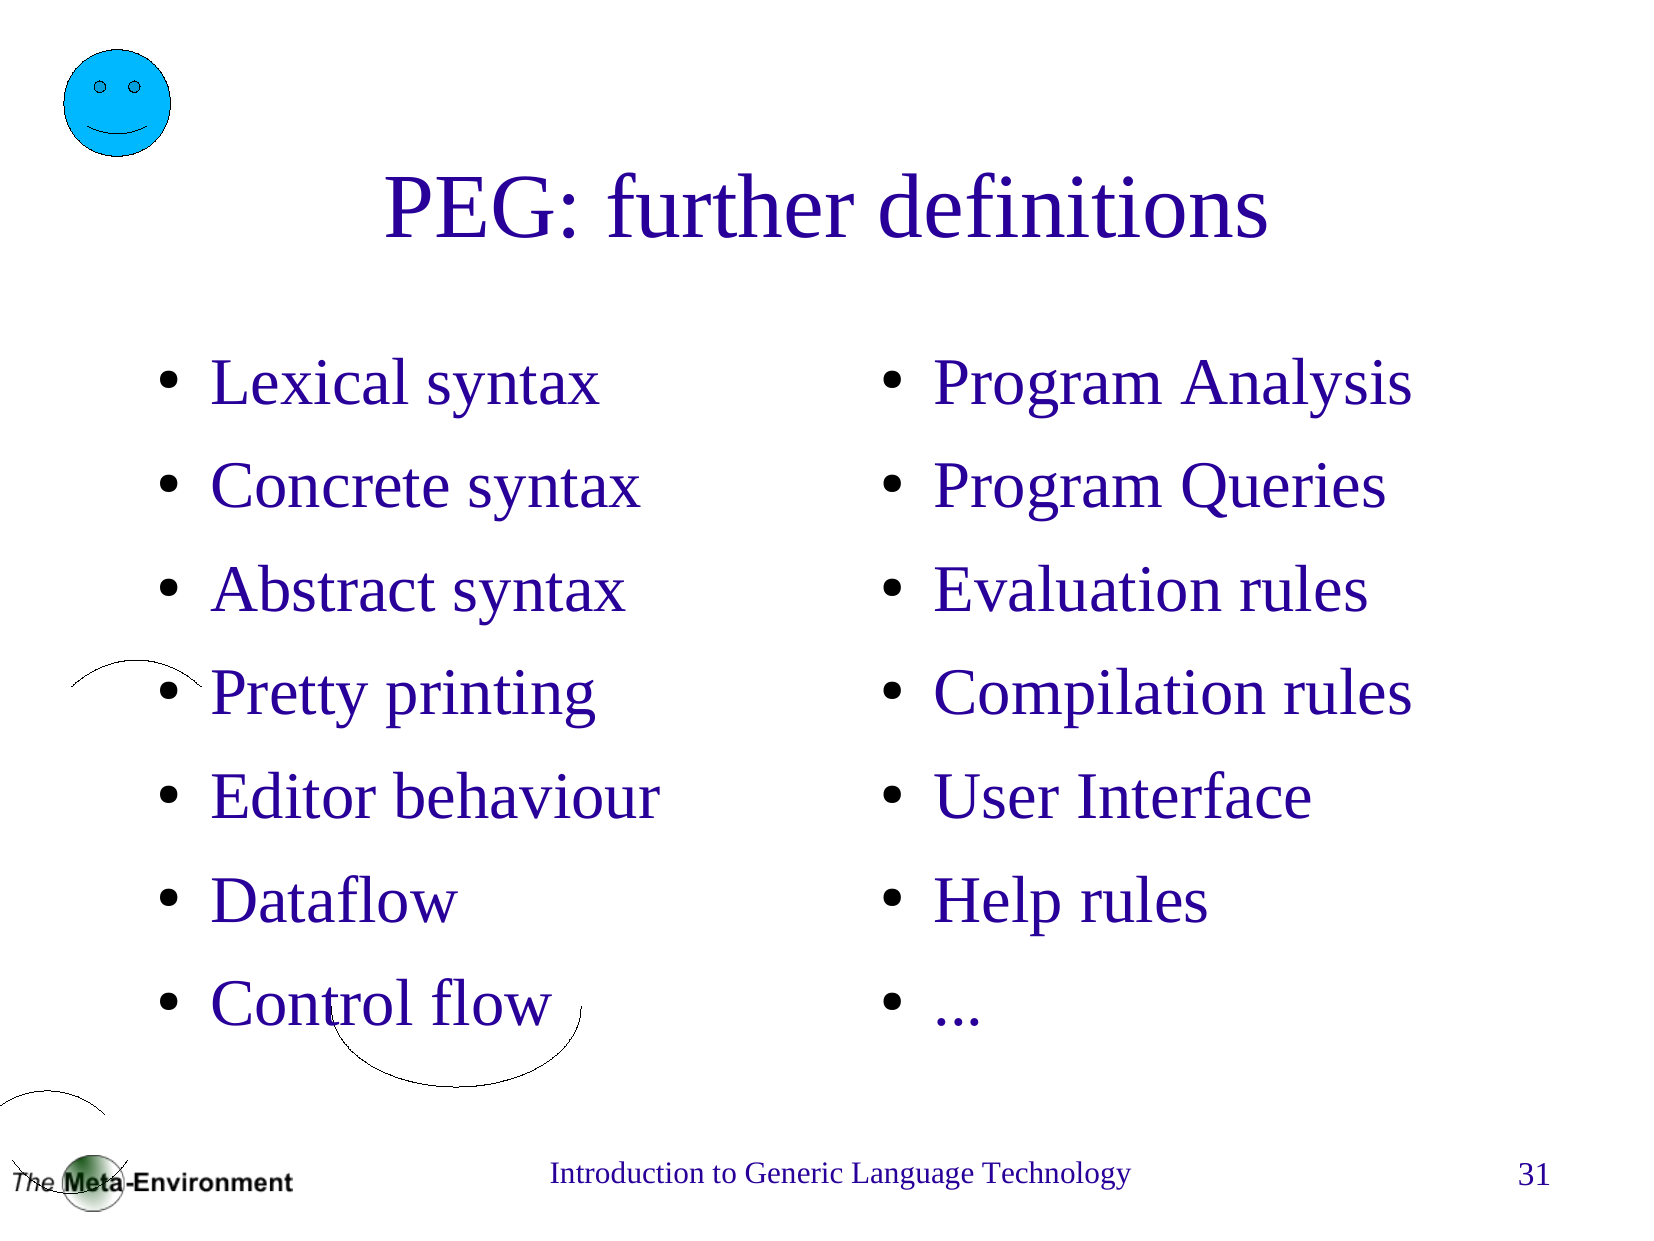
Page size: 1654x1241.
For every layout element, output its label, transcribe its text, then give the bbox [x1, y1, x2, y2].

list Lexical syntax Concrete syntax Abstract syntax Pretty printing Editor behaviour Dataflow Control flow [121, 344, 811, 1127]
title PEG: further definitions [121, 102, 1534, 311]
text_box [63, 49, 171, 157]
list Program Analysis Program Queries Evaluation rules Compilation rules User Interface Help rules ... [844, 344, 1534, 1127]
picture [13, 1155, 293, 1212]
